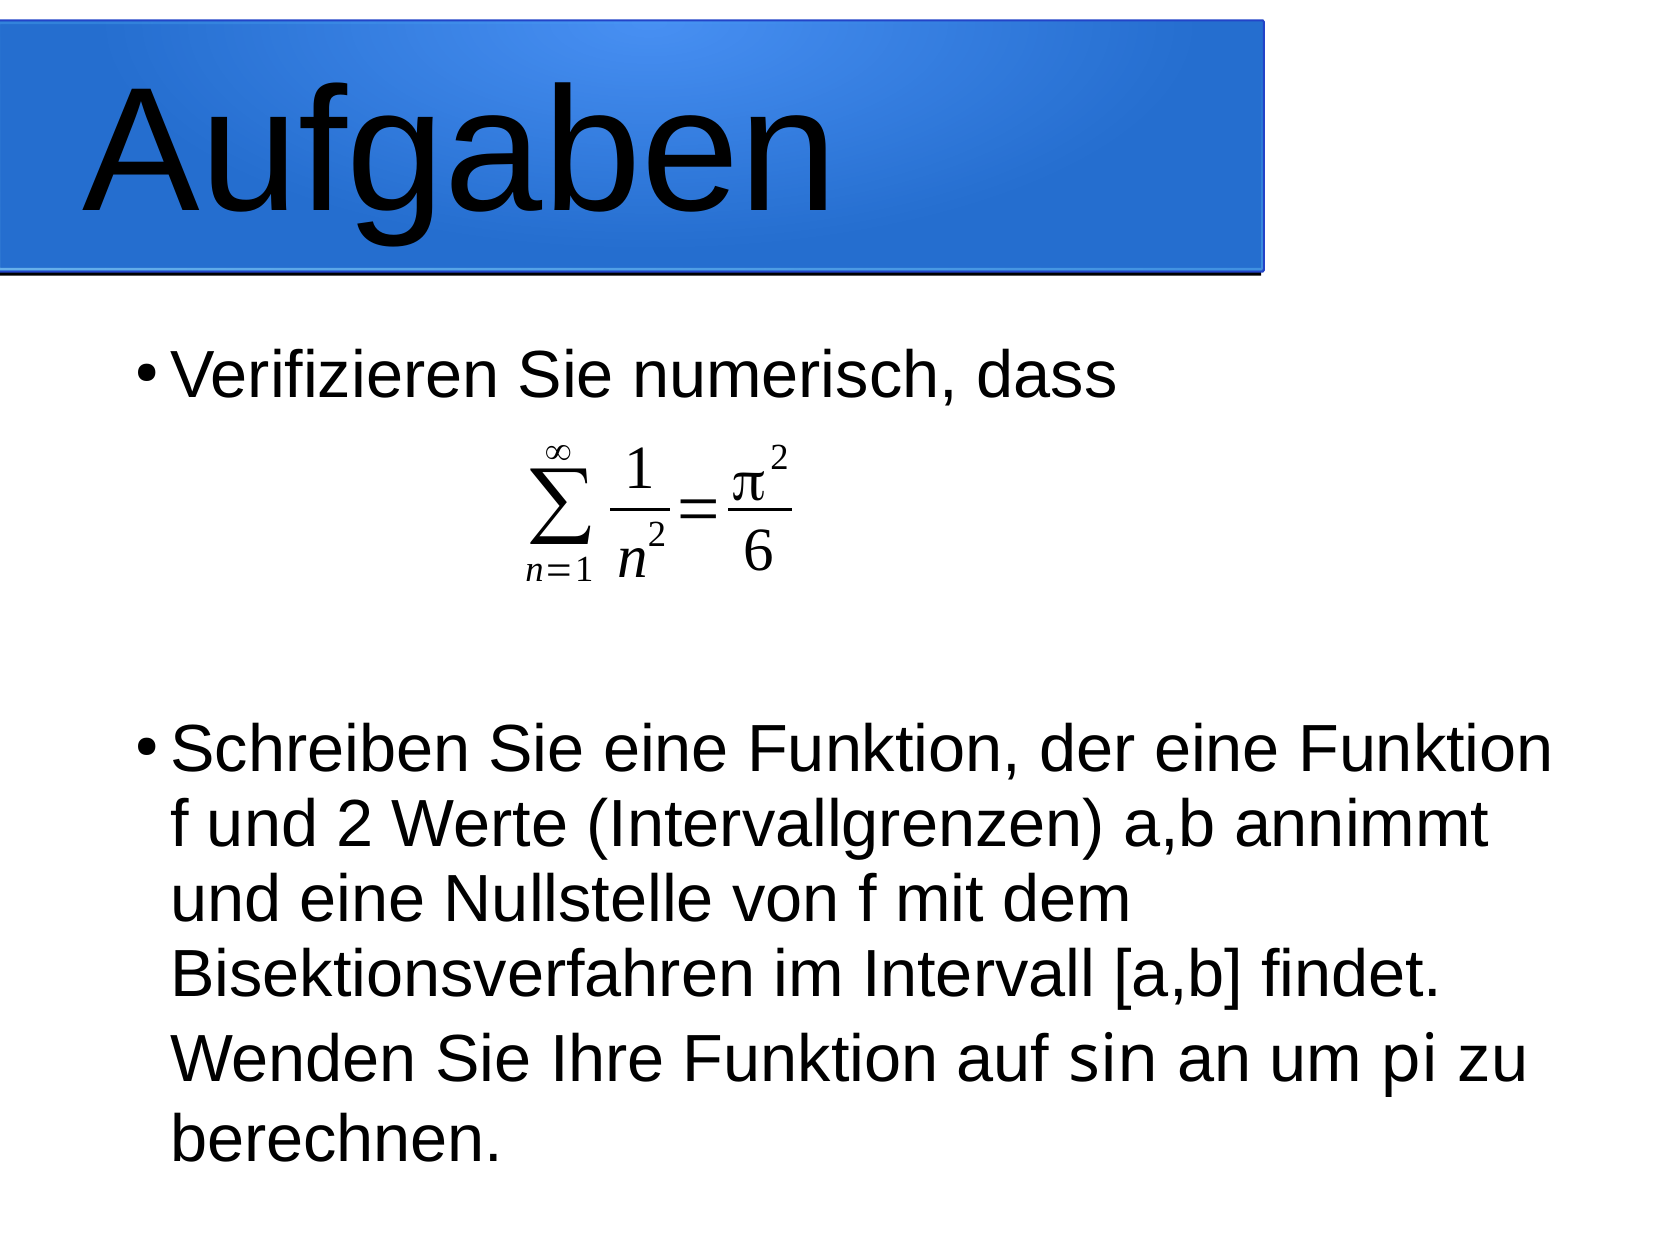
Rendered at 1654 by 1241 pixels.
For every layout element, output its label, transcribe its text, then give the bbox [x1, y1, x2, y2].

text_box Verifizieren Sie numerisch, dass Schreiben Sie eine Funktion, der eine Funktion f und 2 Werte (Intervallgrenzen) a,b annimmt und eine Nullstelle von f mit dem Bisektionsverfahren im Intervall [a,b] findet. Wenden Sie Ihre Funktion auf sin an um pi zu berechnen. [120, 330, 1591, 1179]
title Aufgaben [82, 47, 1235, 252]
